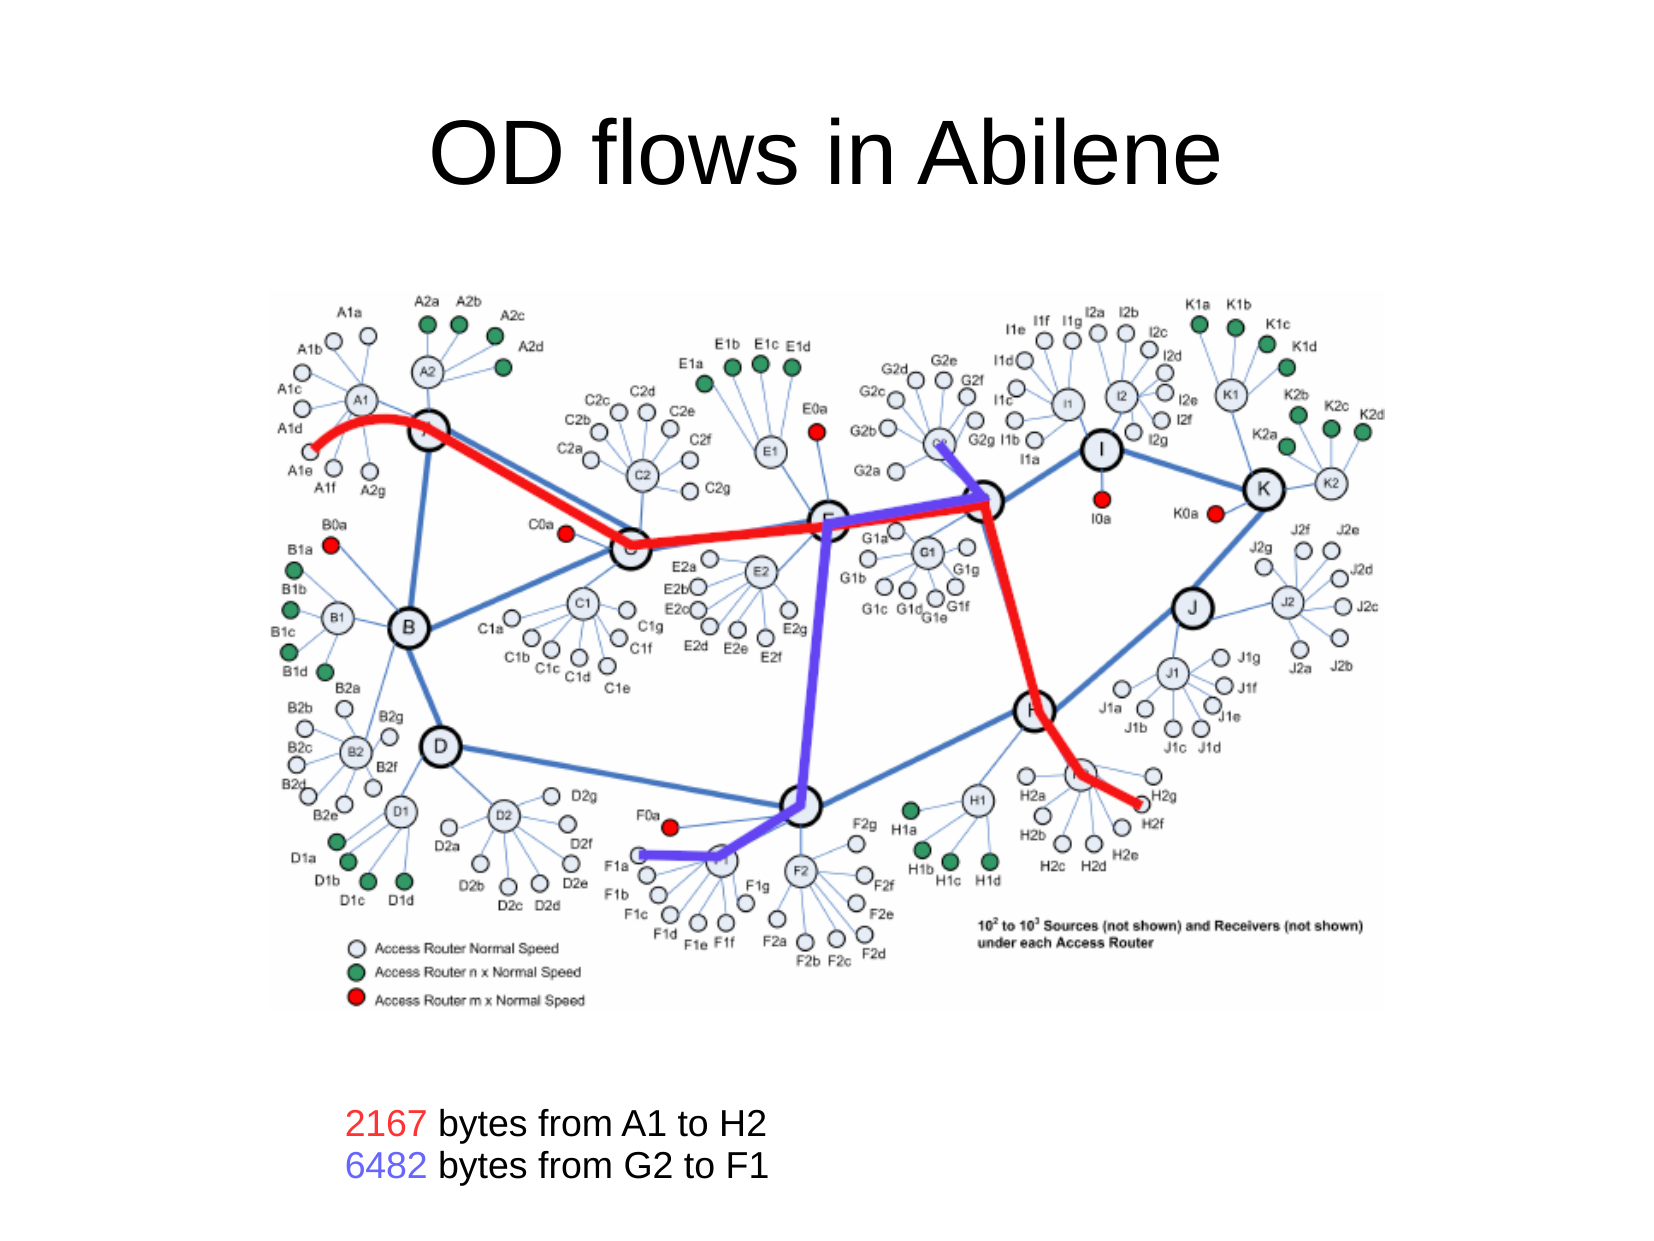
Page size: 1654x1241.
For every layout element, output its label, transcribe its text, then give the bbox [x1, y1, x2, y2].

text_box 2167 bytes from A1 to H2 6482 bytes from G2 to F1 [330, 1095, 1231, 1240]
picture [268, 290, 1385, 1010]
title OD flows in Abilene [82, 49, 1571, 257]
